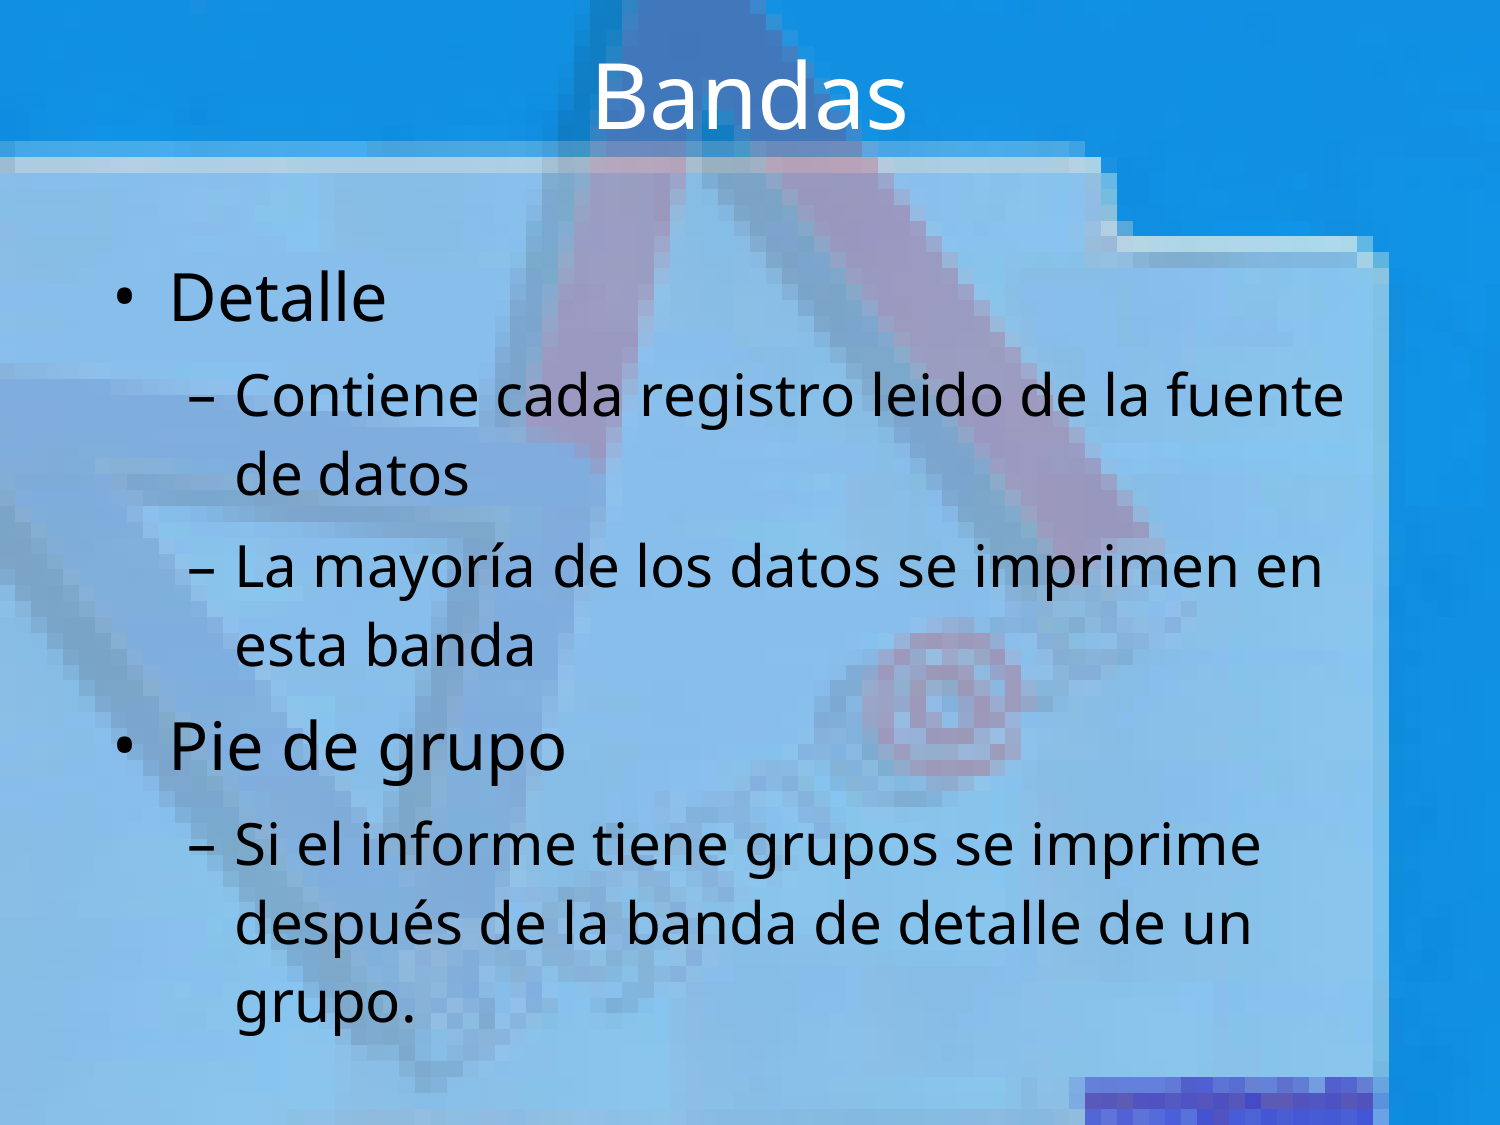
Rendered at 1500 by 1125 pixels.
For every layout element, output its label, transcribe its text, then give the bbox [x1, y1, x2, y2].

list Detalle Contiene cada registro leido de la fuente de datos La mayoría de los datos se imprimen en esta banda Pie de grupo Si el informe tiene grupos se imprime después de la banda de detalle de un grupo. [112, 249, 1388, 1001]
title Bandas [112, 0, 1388, 214]
picture [0, 0, 1500, 1125]
